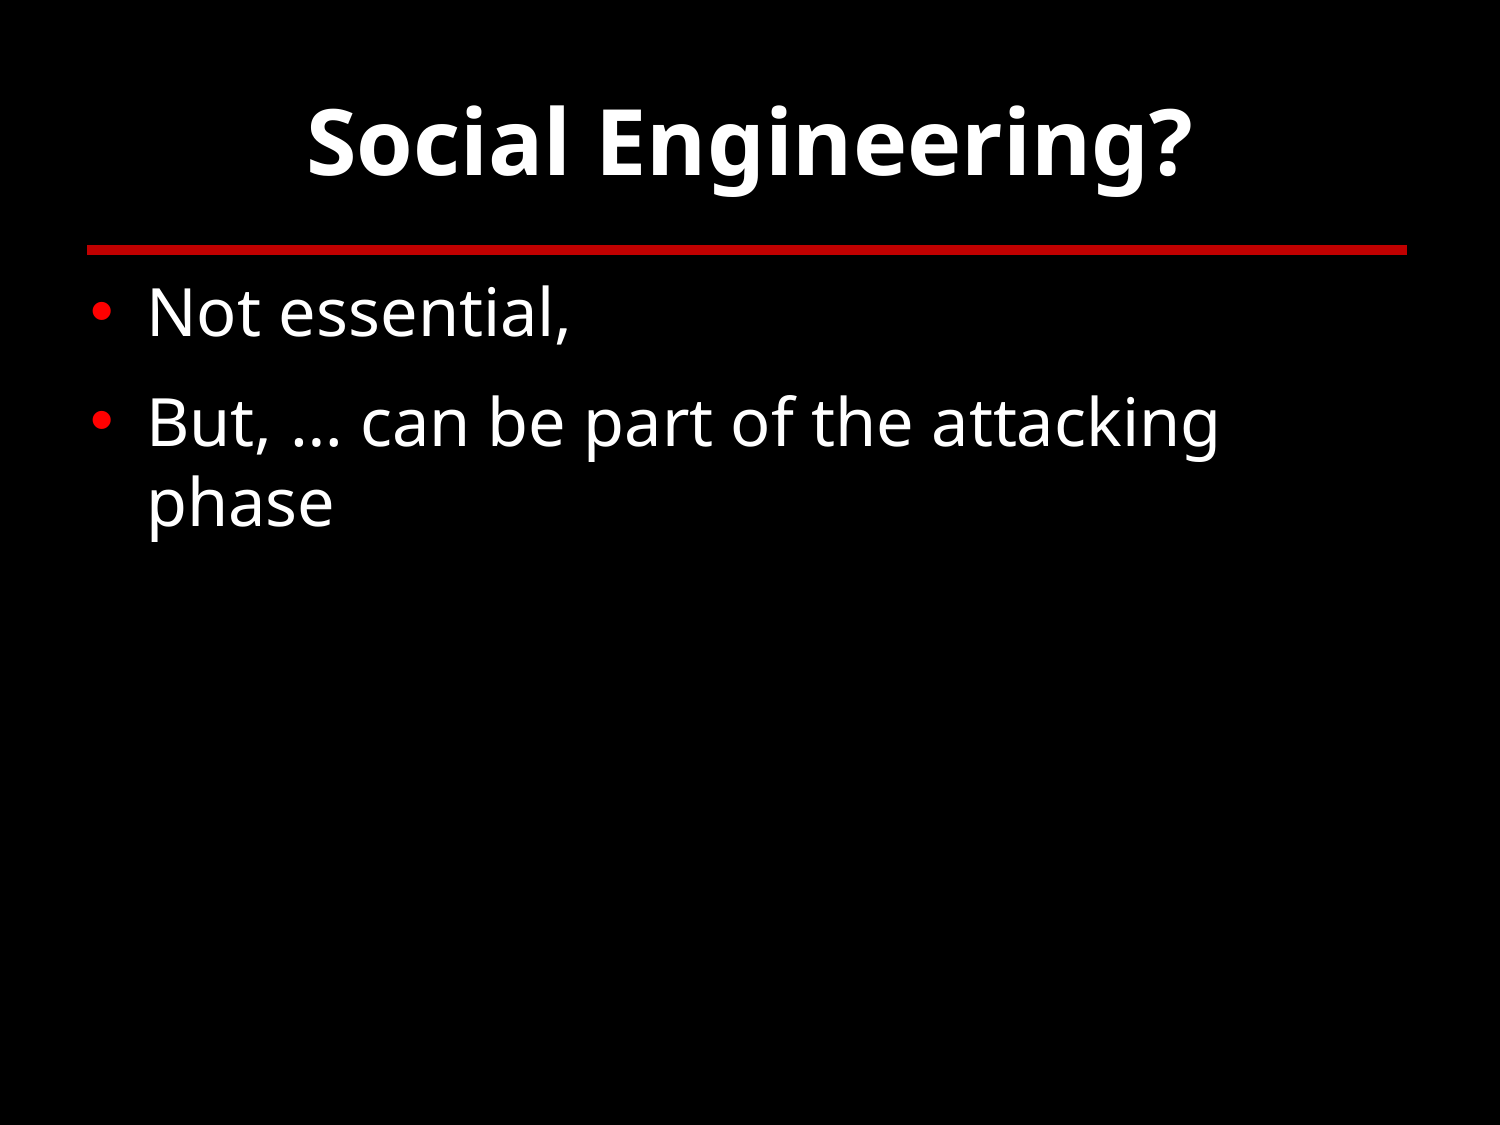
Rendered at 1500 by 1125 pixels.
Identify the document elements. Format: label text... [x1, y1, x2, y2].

list Not essential, But, … can be part of the attacking phase [75, 262, 1425, 1005]
title Social Engineering? [75, 45, 1425, 233]
